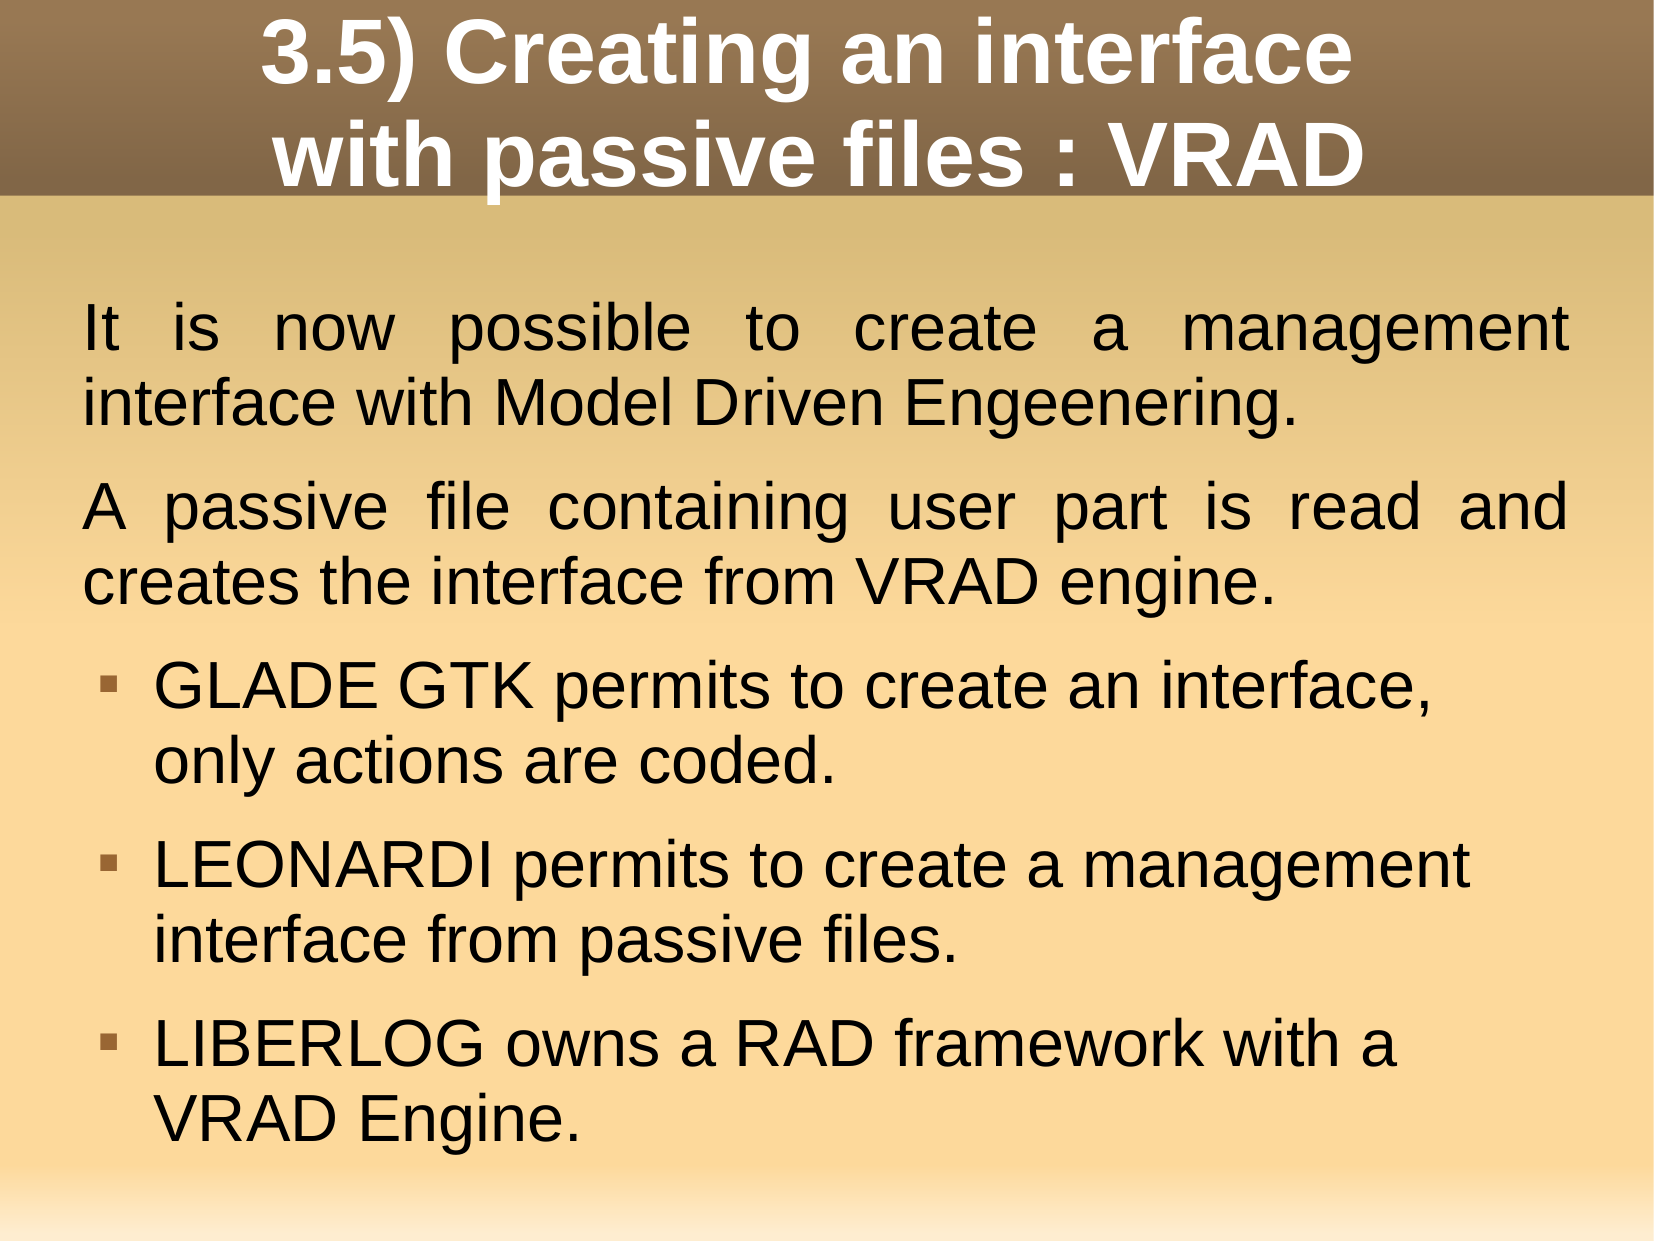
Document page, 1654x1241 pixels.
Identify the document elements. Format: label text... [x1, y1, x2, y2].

title 3.5) Creating an interface with passive files : VRAD [76, 1, 1565, 207]
list It is now possible to create a management interface with Model Driven Engeenering. A passive file containing user part is read and creates the interface from VRAD engine. GLADE GTK permits to create an interface, only actions are coded. LEONARDI permits to create a management interface from passive files. LIBERLOG owns a RAD framework with a VRAD Engine. [82, 290, 1571, 1157]
picture [0, 0, 1654, 1241]
